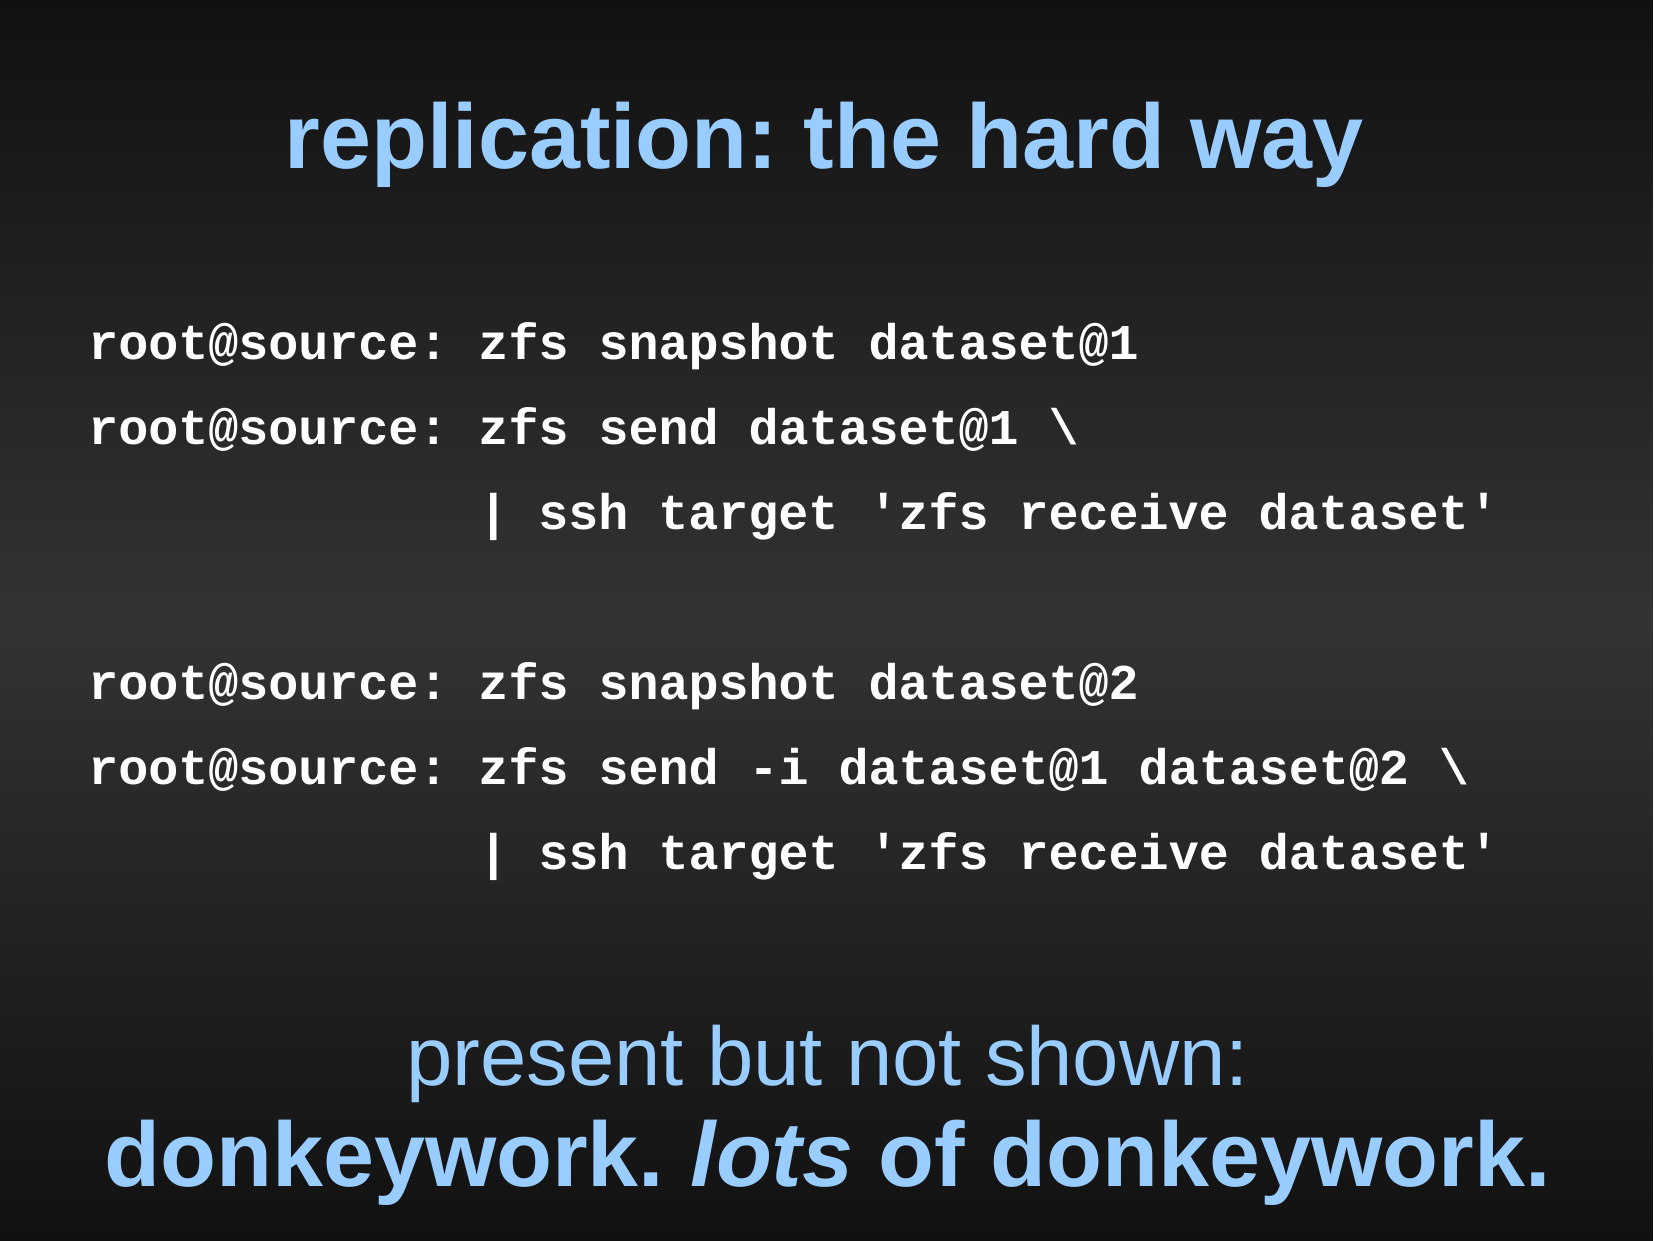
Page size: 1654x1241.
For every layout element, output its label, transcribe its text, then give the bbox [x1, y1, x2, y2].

title replication: the hard way [0, 4, 1651, 225]
text_box root@source: zfs snapshot dataset@1 root@source: zfs send dataset@1 \ | ssh target 'zfs receive dataset' root@source: zfs snapshot dataset@2 root@source: zfs send -i dataset@1 dataset@2 \ | ssh target 'zfs receive dataset' [0, 225, 1653, 1241]
title present but not shown: donkeywork. lots of donkeywork. [3, 974, 1653, 1241]
